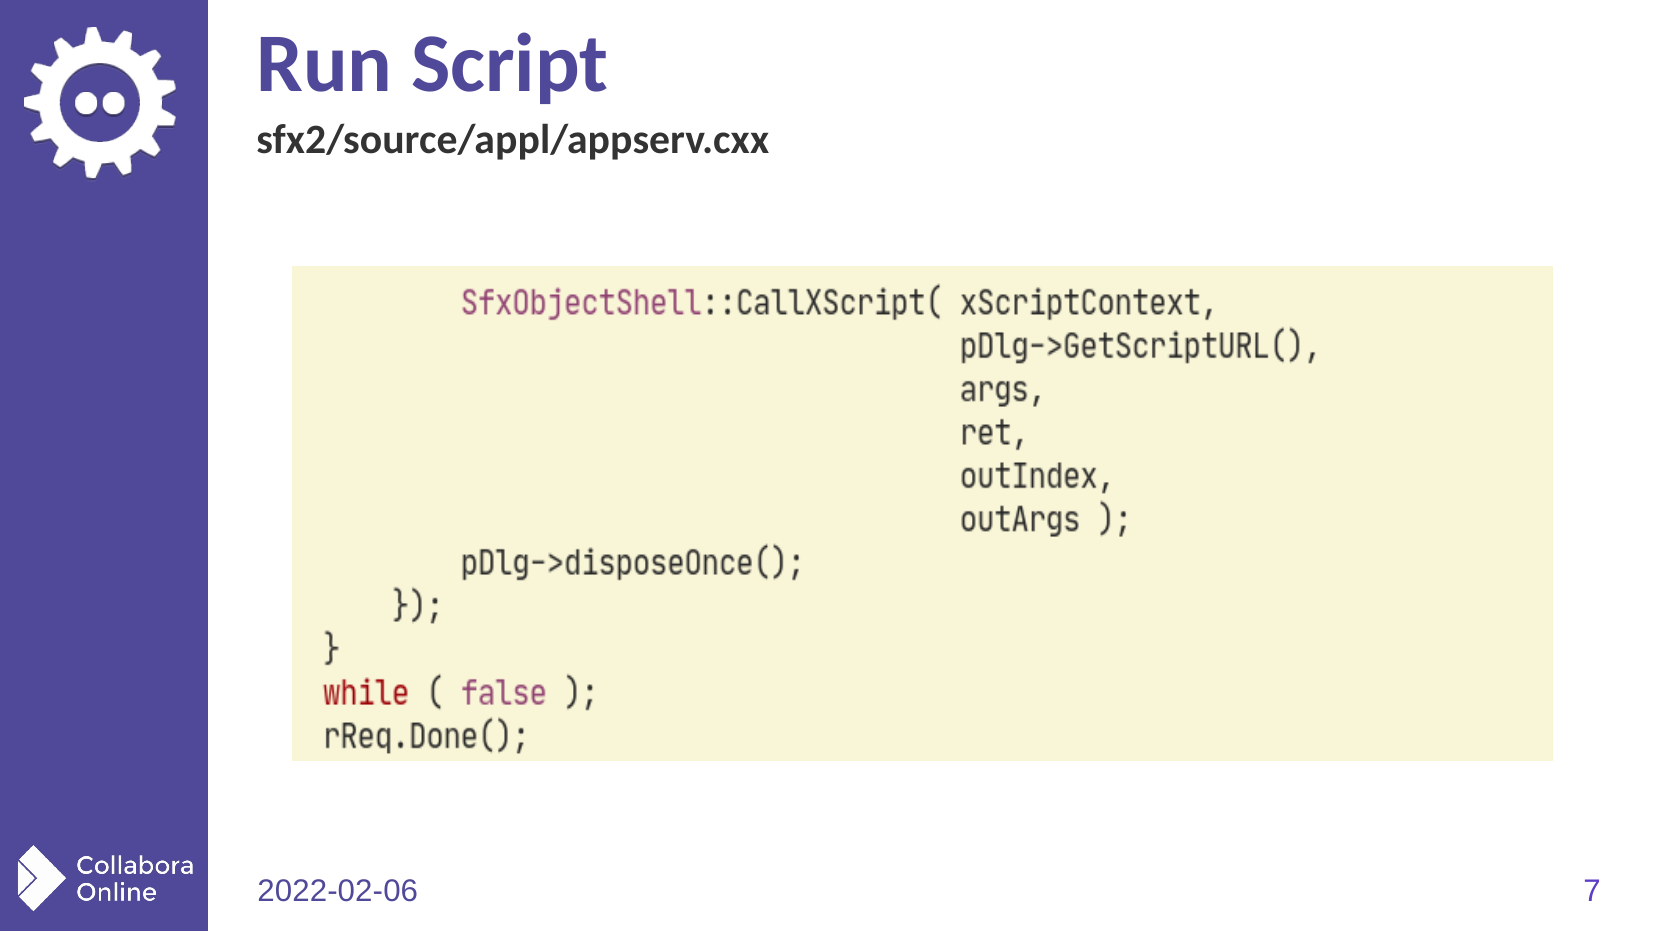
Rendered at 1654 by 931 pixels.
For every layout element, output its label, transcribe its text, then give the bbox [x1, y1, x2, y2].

picture [24, 27, 181, 182]
picture [292, 266, 1553, 761]
picture [13, 840, 197, 916]
title Run Script sfx2/source/appl/appserv.cxx [256, 0, 1636, 165]
